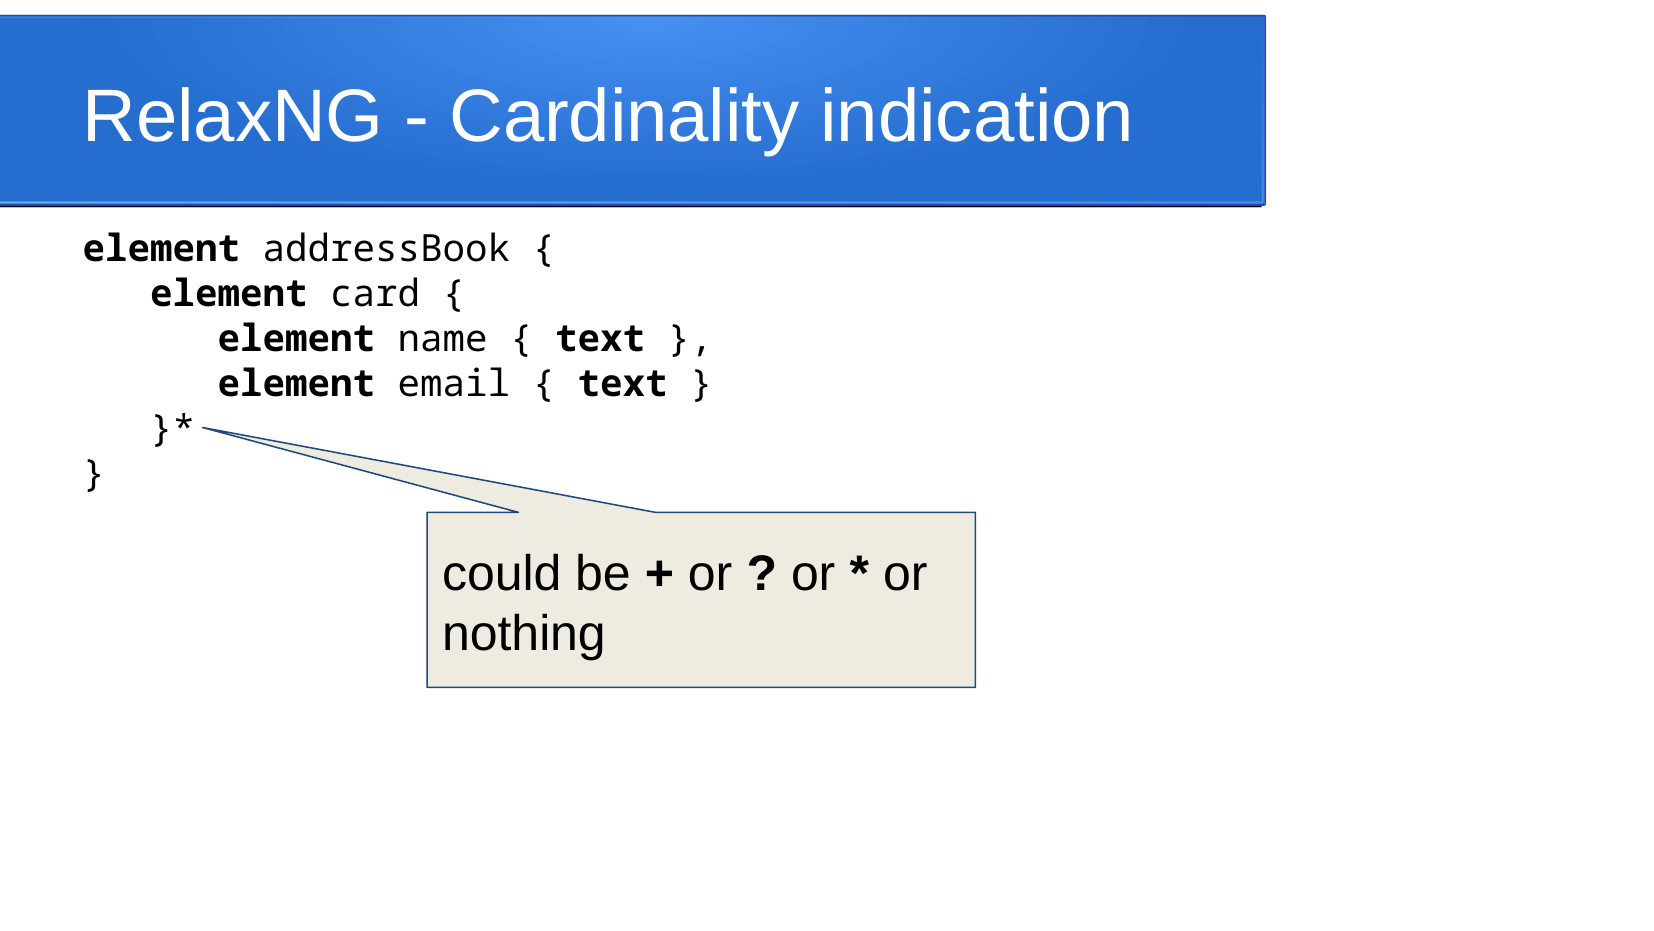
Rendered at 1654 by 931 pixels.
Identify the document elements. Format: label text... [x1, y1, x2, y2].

text_box element addressBook { element card { element name { text }, element email { text } }* } [82, 224, 1571, 874]
text_box RelaxNG - Cardinality indication [82, 35, 1336, 189]
picture [0, 13, 1269, 211]
text_box could be + or ? or * or nothing [202, 427, 976, 688]
